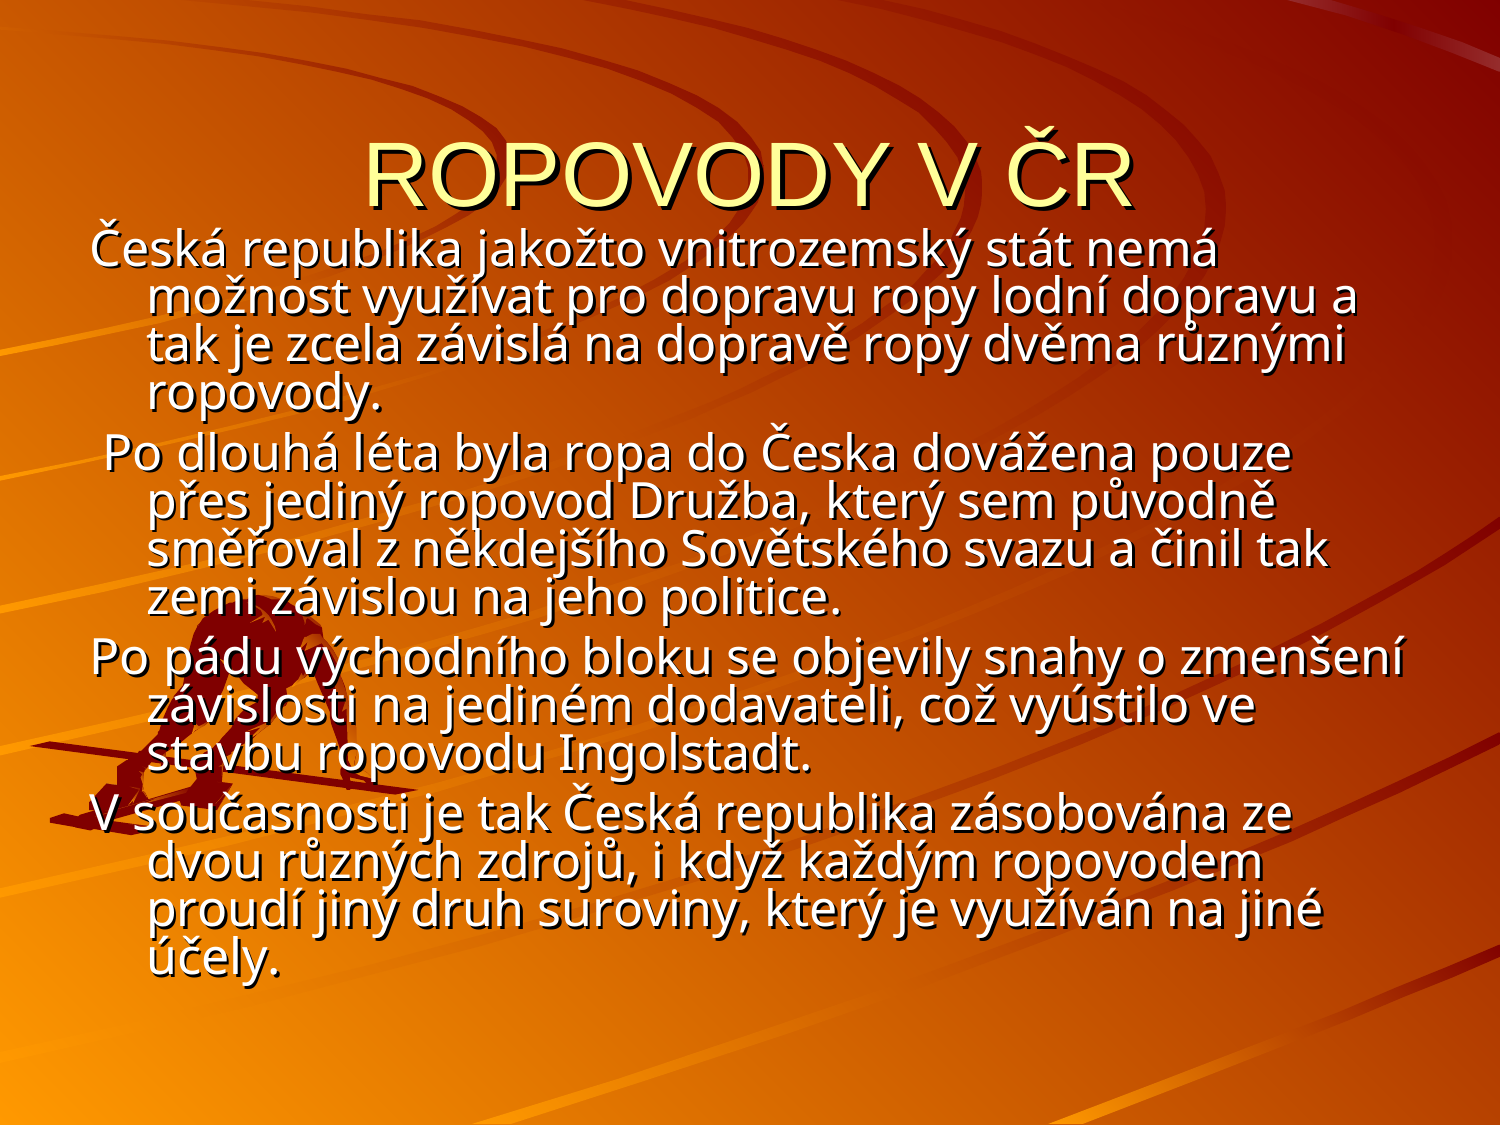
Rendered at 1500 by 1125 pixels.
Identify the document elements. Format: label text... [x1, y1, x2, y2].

list Česká republika jakožto vnitrozemský stát nemá možnost využívat pro dopravu ropy lodní dopravu a tak je zcela závislá na dopravě ropy dvěma různými ropovody. Po dlouhá léta byla ropa do Česka dovážena pouze přes jediný ropovod Družba, který sem původně směřoval z někdejšího Sovětského svazu a činil tak zemi závislou na jeho politice. Po pádu východního bloku se objevily snahy o zmenšení závislosti na jediném dodavateli, což vyústilo ve stavbu ropovodu Ingolstadt. V současnosti je tak Česká republika zásobována ze dvou různých zdrojů, i když každým ropovodem proudí jiný druh suroviny, který je využíván na jiné účely. [75, 219, 1426, 1005]
title ROPOVODY V ČR [75, 25, 1426, 219]
